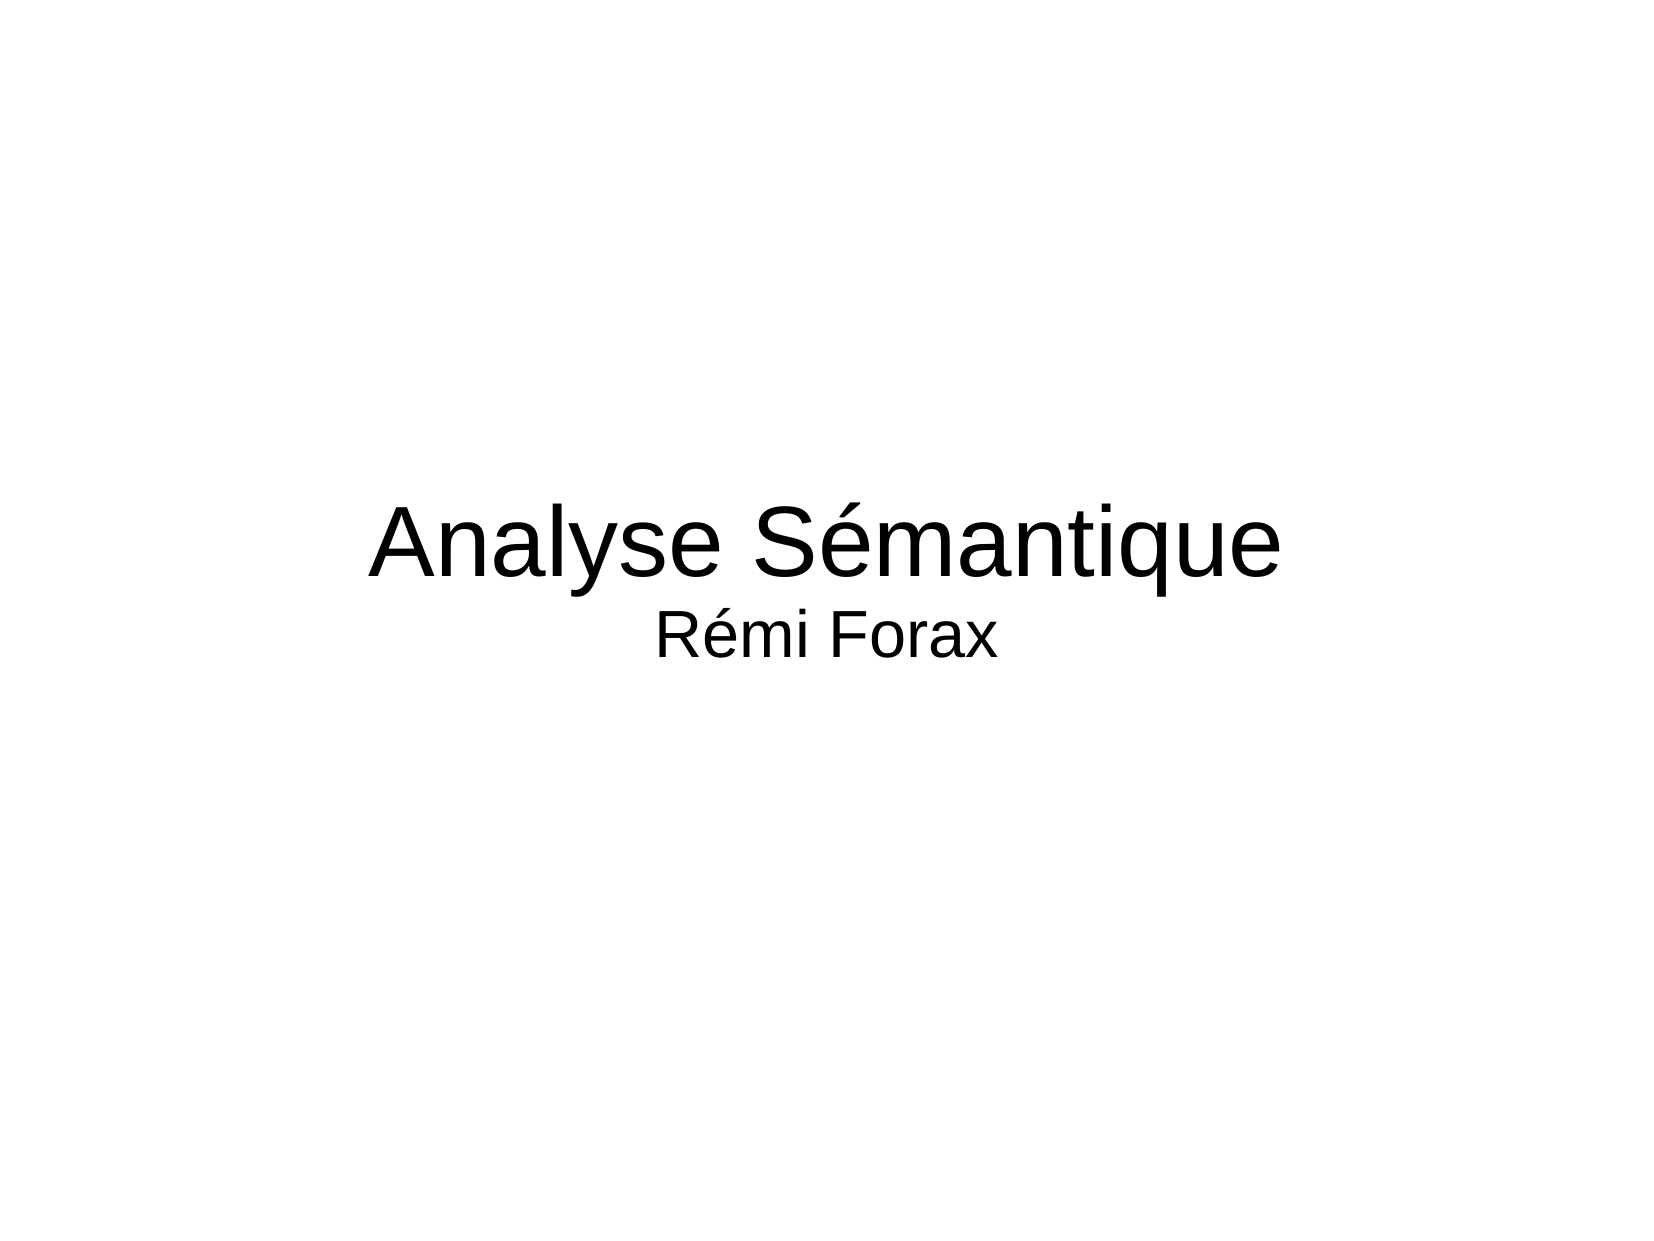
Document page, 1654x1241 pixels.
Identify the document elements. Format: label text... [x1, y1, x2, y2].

subtitle Analyse Sémantique Rémi Forax [82, 49, 1571, 1109]
